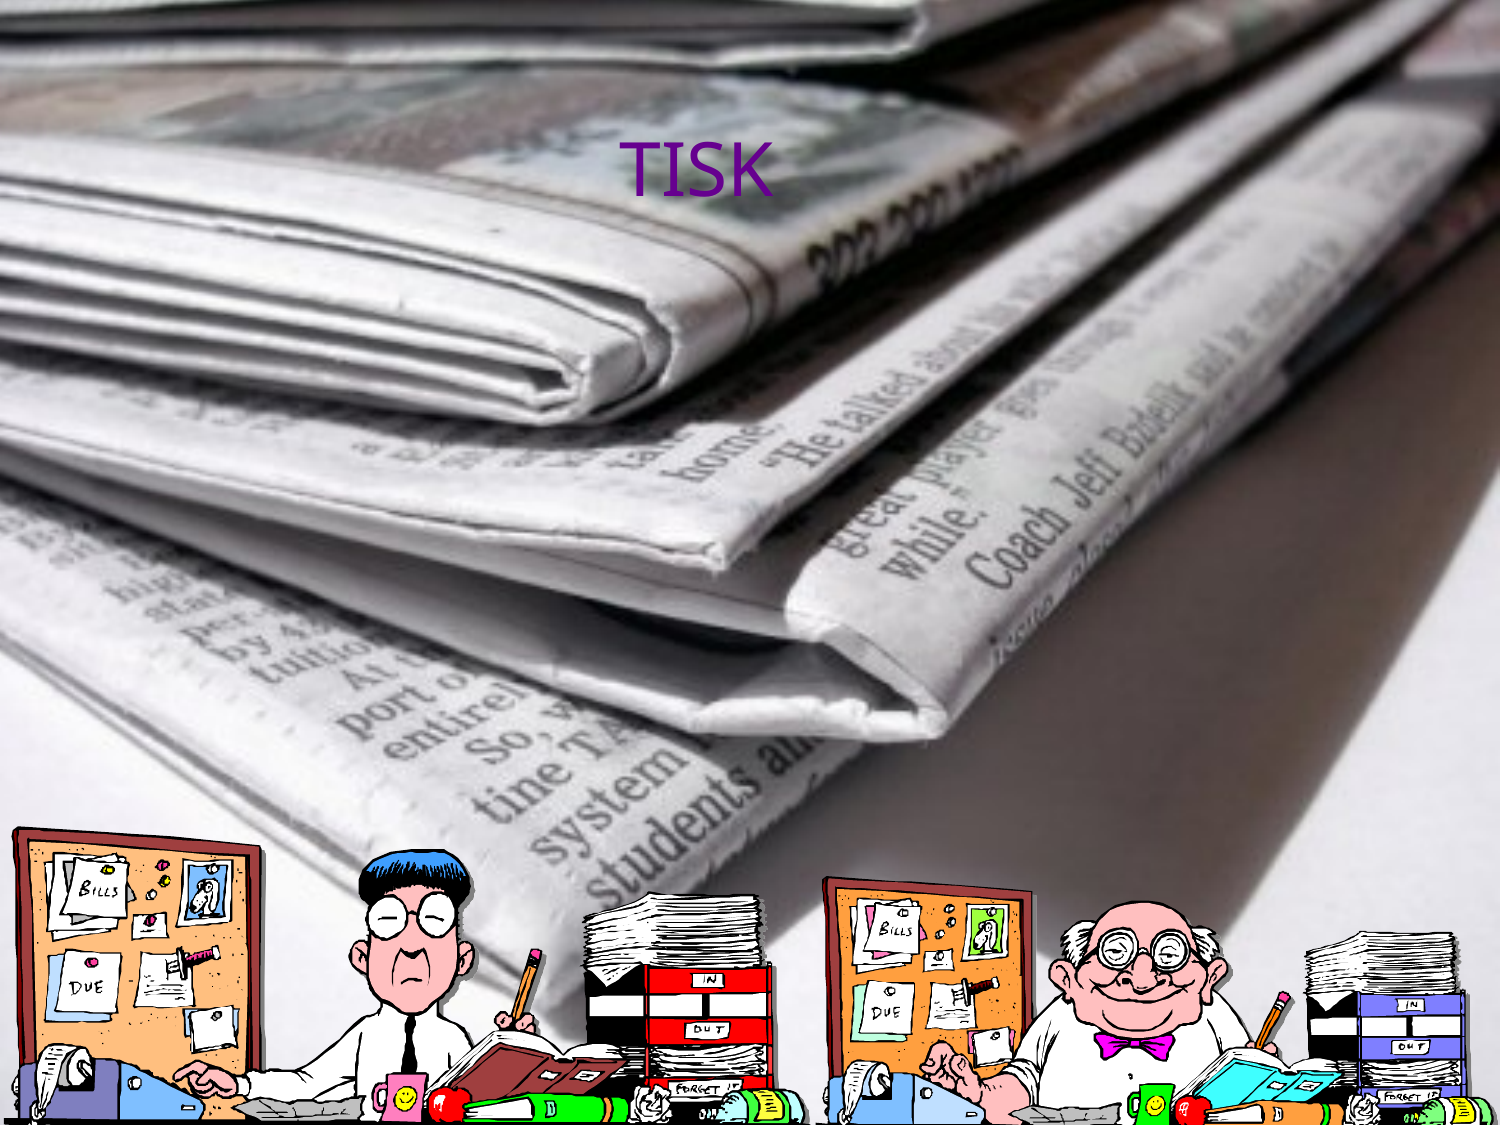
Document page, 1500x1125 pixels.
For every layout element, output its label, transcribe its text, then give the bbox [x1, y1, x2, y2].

picture [0, 0, 1500, 1125]
text_box TISK [230, 113, 1164, 634]
